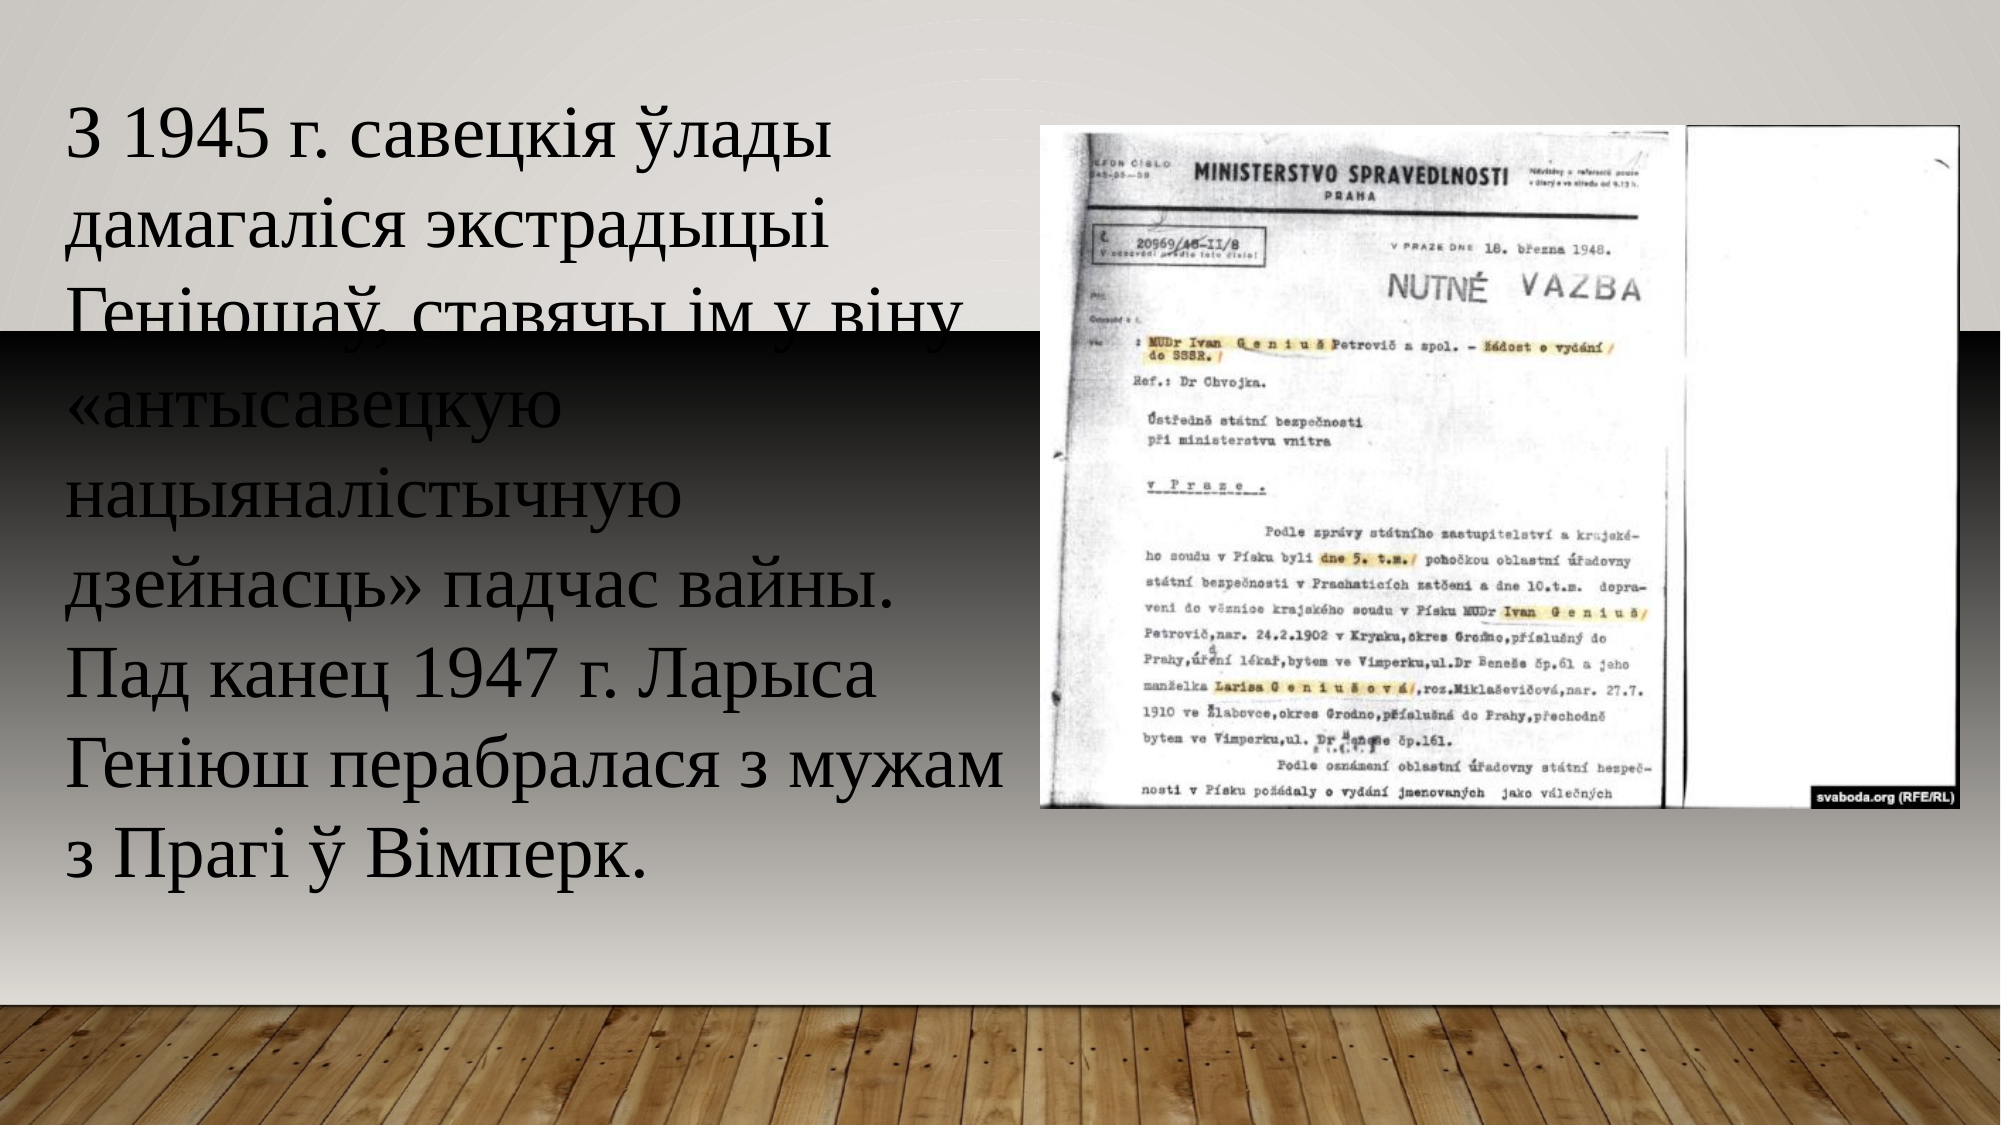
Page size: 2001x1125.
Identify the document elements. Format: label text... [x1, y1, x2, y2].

picture [1040, 125, 1960, 810]
text_box З 1945 г. савецкія ўлады дамагаліся экстрадыцыі Геніюшаў, ставячы ім у віну «антысавецкую нацыяналістычную дзейнасць» падчас вайны. Пад канец 1947 г. Ларыса Геніюш перабралася з мужам з Прагі ў Вімперк. [50, 75, 1050, 900]
